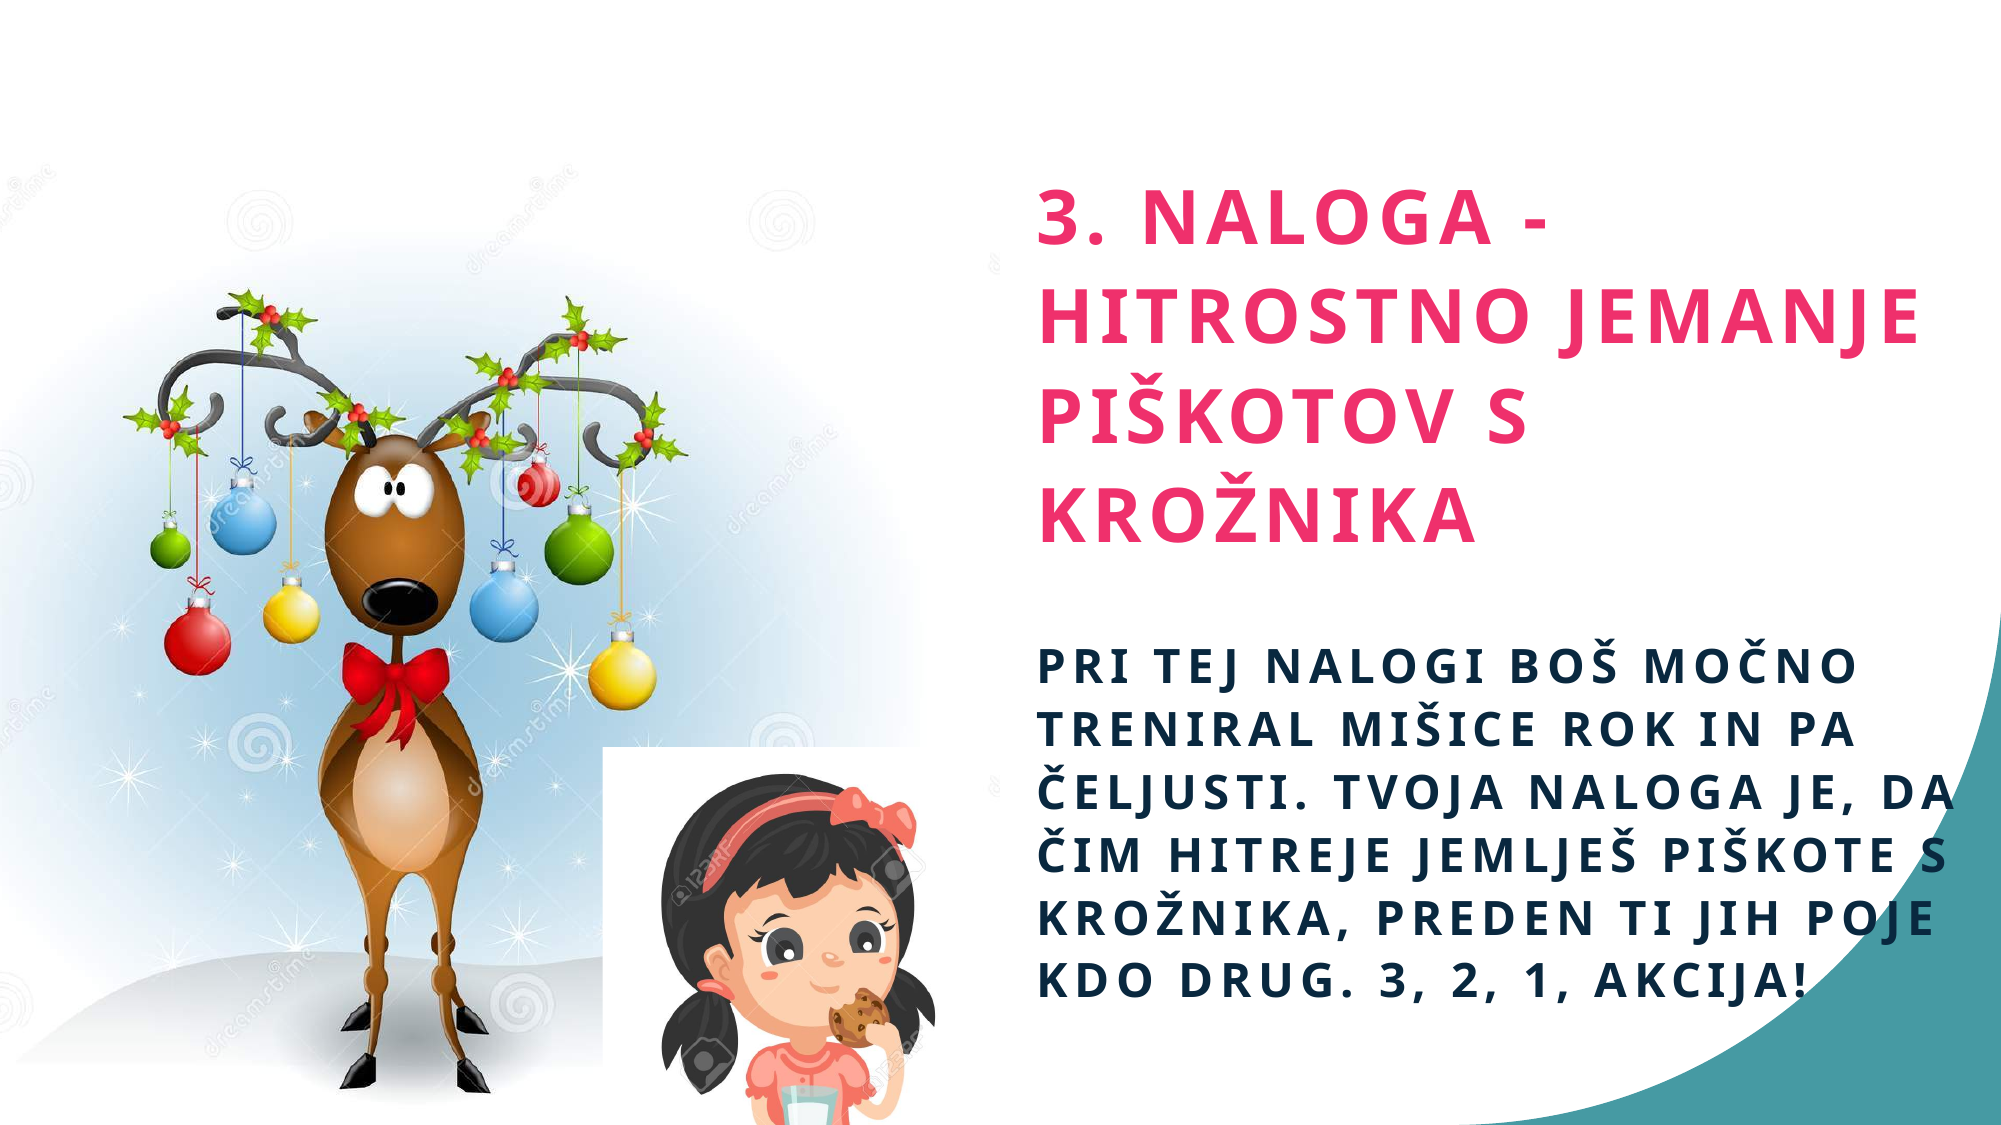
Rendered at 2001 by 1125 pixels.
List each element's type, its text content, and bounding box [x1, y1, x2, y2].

picture [0, 71, 1000, 1125]
subtitle 3. NALOGA - HITROSTNO JEMANJE PIŠKOTOV S KROŽNIKA Pri tej nalogi boš močno treniral mišice rok in pa čeljusti. Tvoja naloga je, da čim hitreje jemlješ piškote s krožnika, preden ti jih poje kdo drug. 3, 2, 1, akcija! [1021, 152, 1978, 1071]
